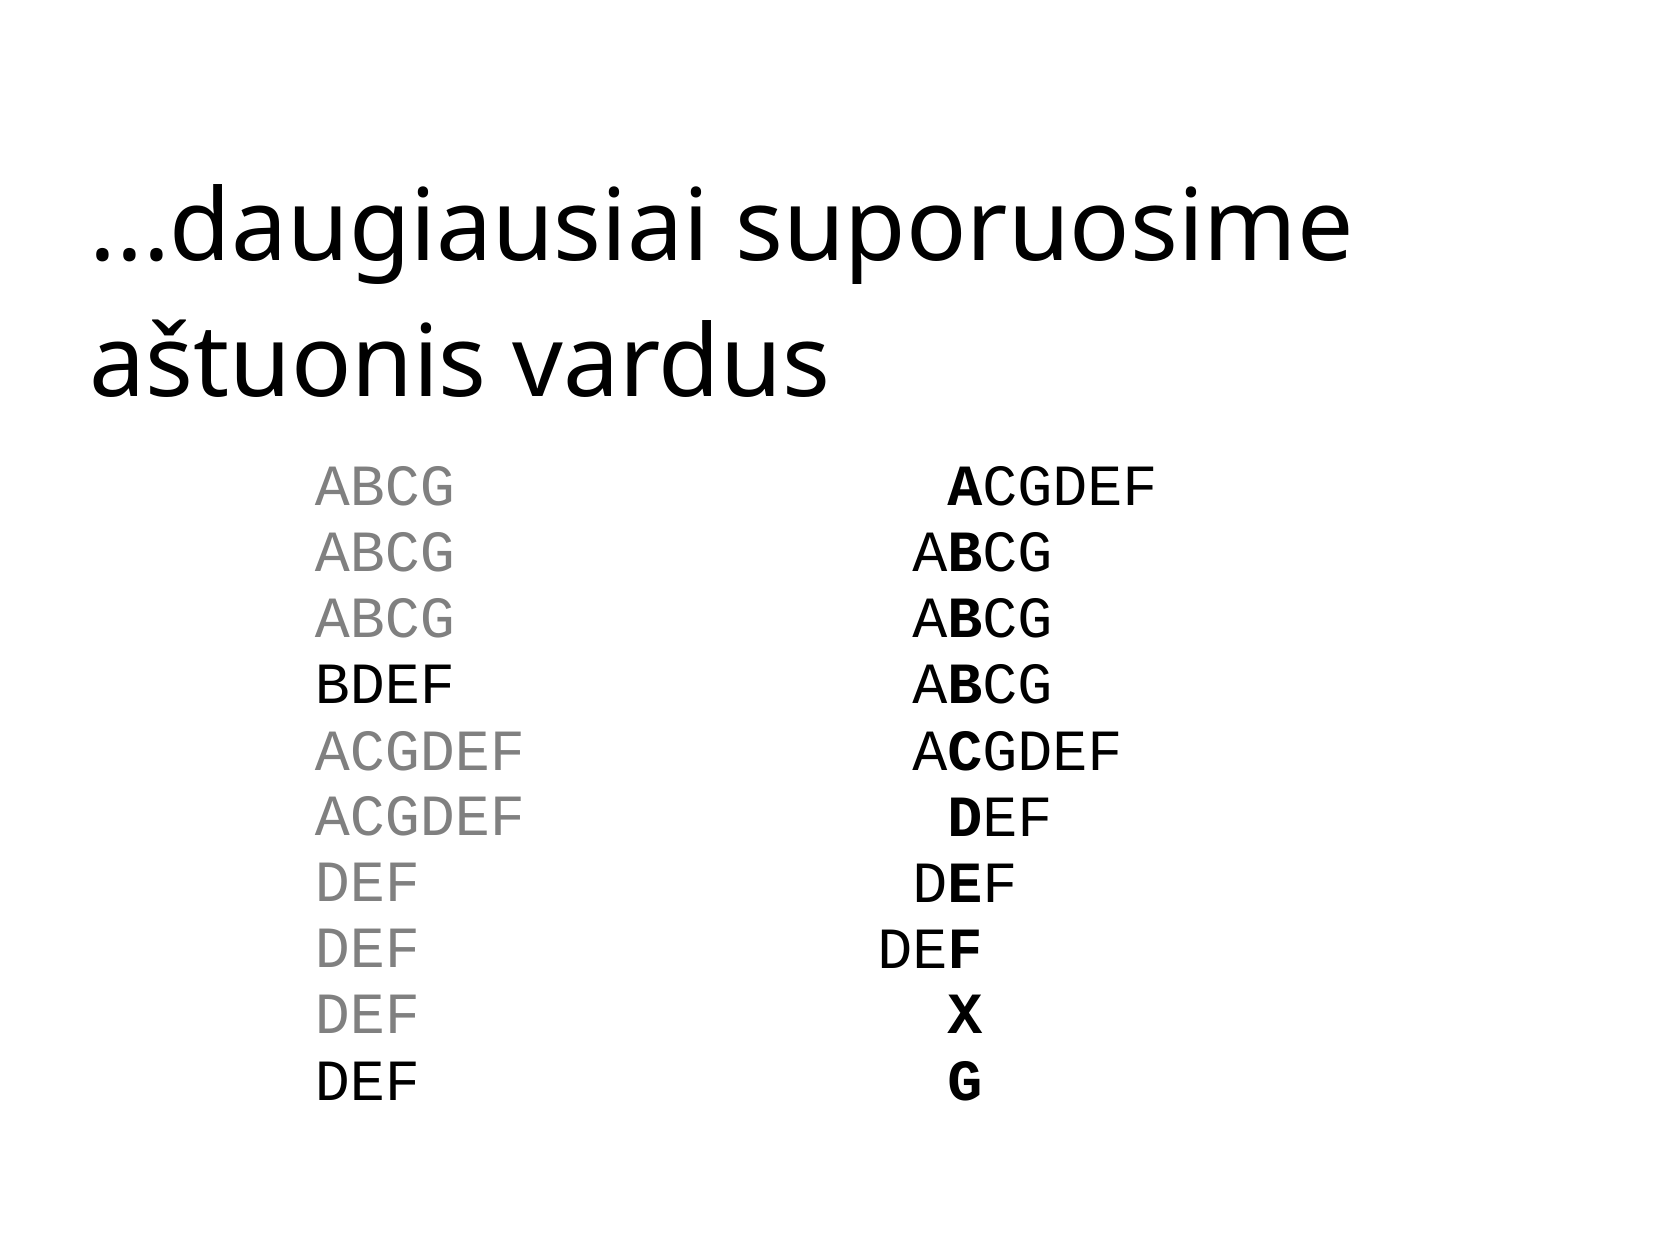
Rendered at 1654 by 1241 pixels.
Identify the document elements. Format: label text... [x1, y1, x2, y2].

text_box ...daugiausiai suporuosime aštuonis vardus [75, 146, 1576, 394]
text_box ACGDEF ABCG ABCG ABCG ACGDEF DEF DEF DEF X G [862, 450, 1201, 1126]
text_box ABCG ABCG ABCG BDEF ACGDEF ACGDEF DEF DEF DEF DEF [300, 449, 638, 1126]
